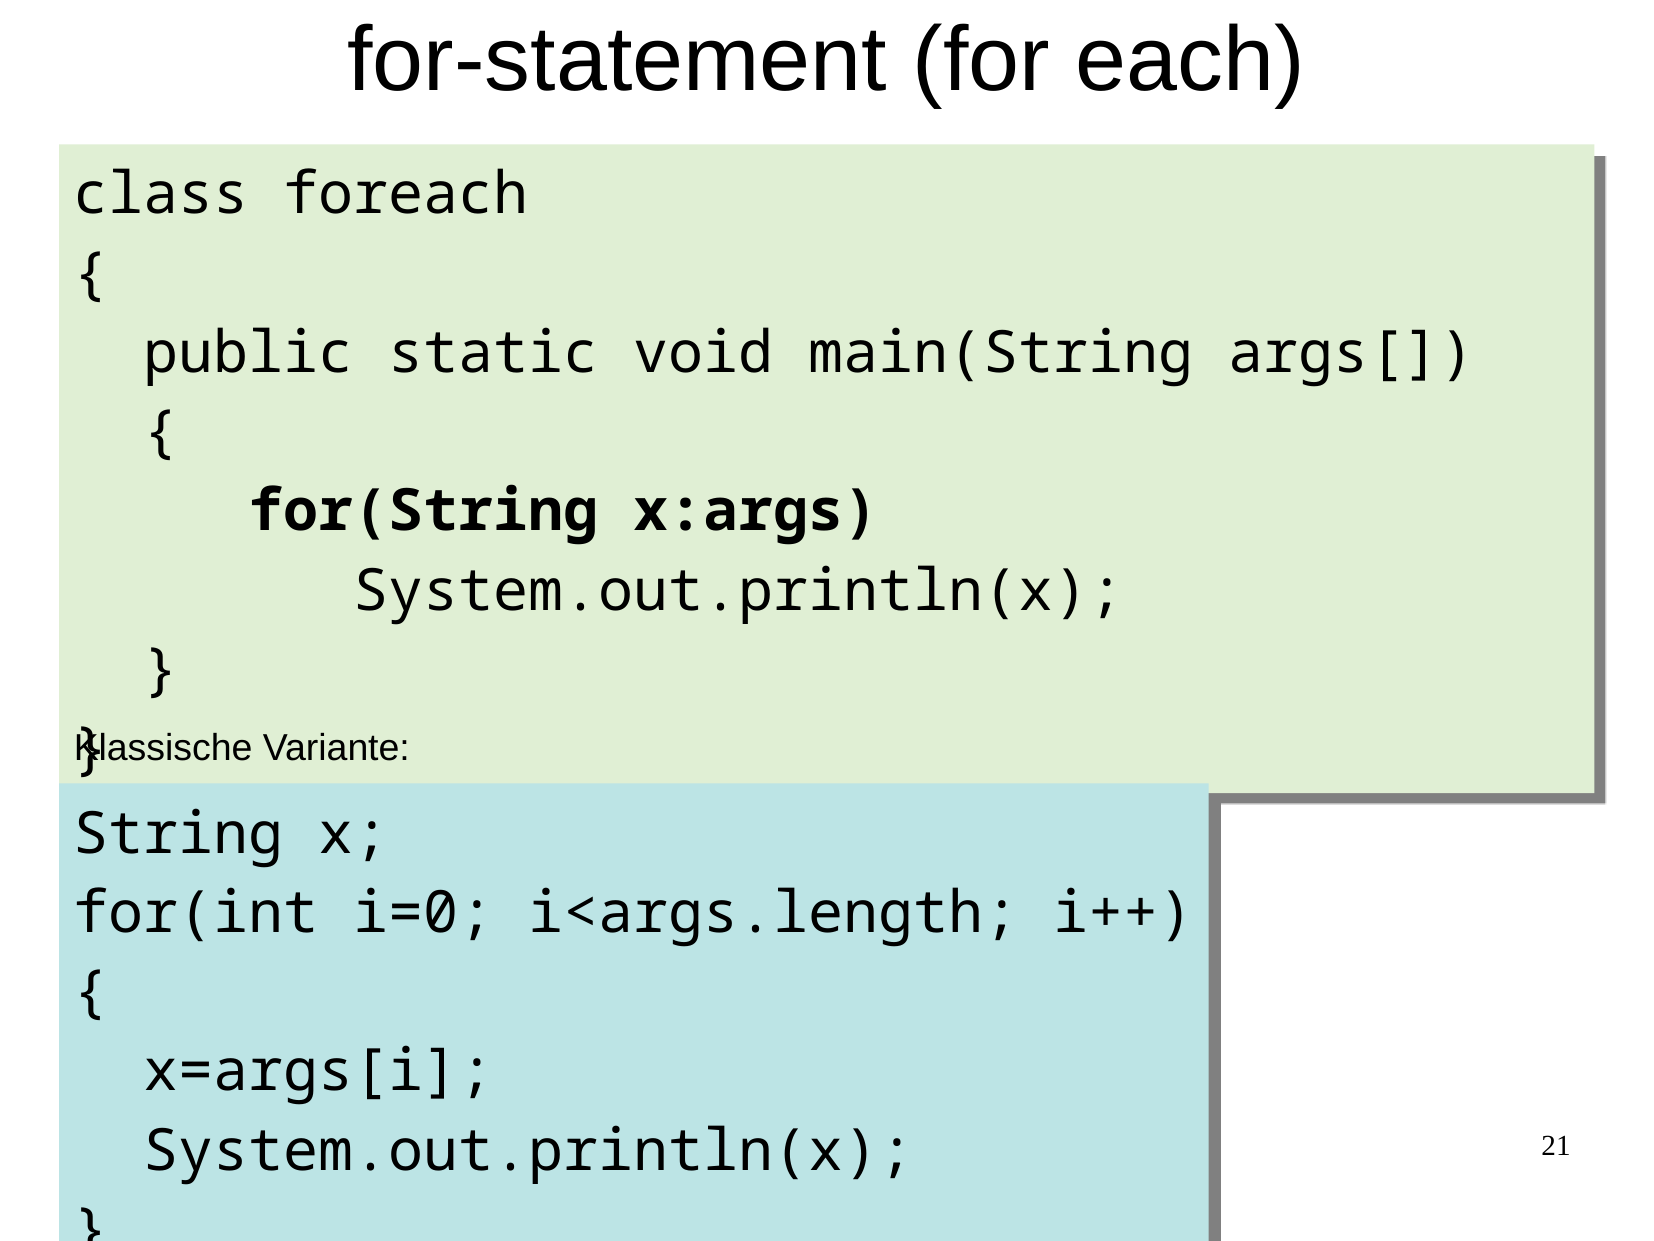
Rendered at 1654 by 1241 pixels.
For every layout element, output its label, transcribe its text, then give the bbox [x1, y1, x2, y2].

text_box class foreach { public static void main(String args[]) { for(String x:args) System.out.println(x); } } [59, 144, 1595, 701]
text_box String x; for(int i=0; i<args.length; i++) { x=args[i]; System.out.println(x); } [59, 783, 1209, 1205]
text_box Klassische Variante: [59, 718, 638, 776]
title for-statement (for each) [82, 0, 1571, 119]
